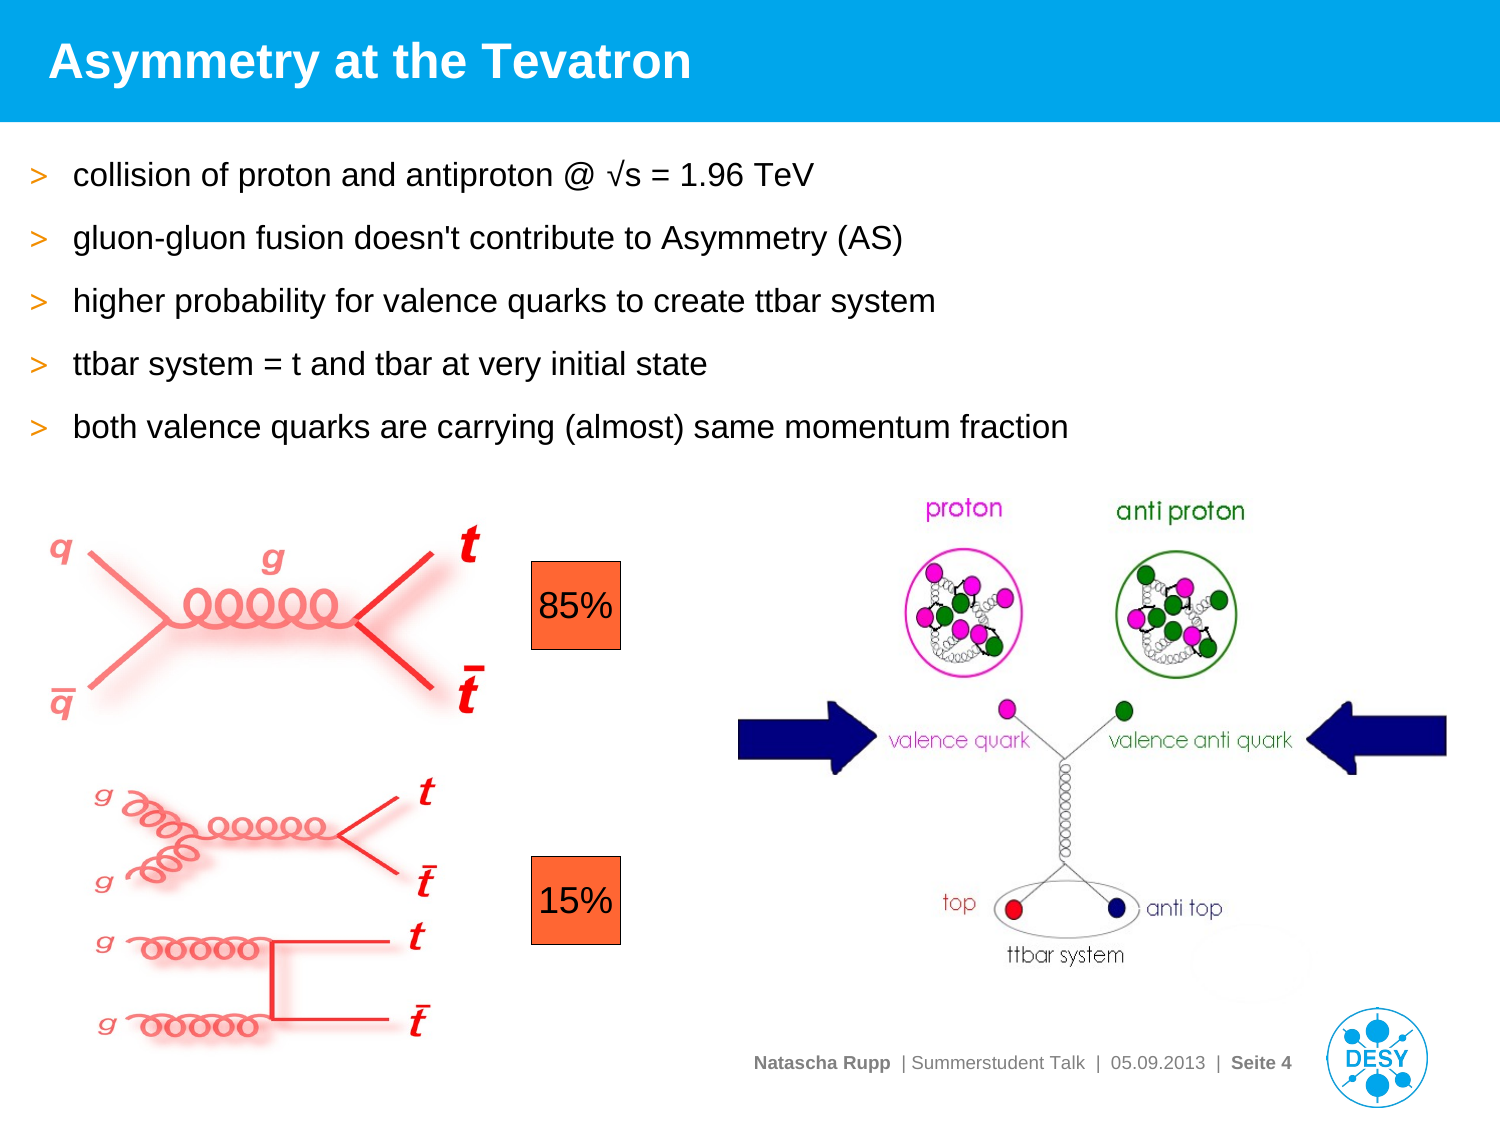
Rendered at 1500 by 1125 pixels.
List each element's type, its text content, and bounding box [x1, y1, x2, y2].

picture [59, 767, 473, 1063]
text_box 85% [531, 561, 621, 650]
picture [738, 498, 1447, 1004]
picture [29, 501, 502, 739]
text_box 15% [531, 856, 621, 945]
picture [1326, 1007, 1428, 1108]
list collision of proton and antiproton @ √s = 1.96 TeV gluon-gluon fusion doesn't contribute to Asymmetry (AS) higher probability for valence quarks to create ttbar system ttbar system = t and tbar at very initial state both valence quarks are carrying (almost) same momentum fraction [29, 156, 1418, 448]
title Asymmetry at the Tevatron [47, 16, 1446, 107]
